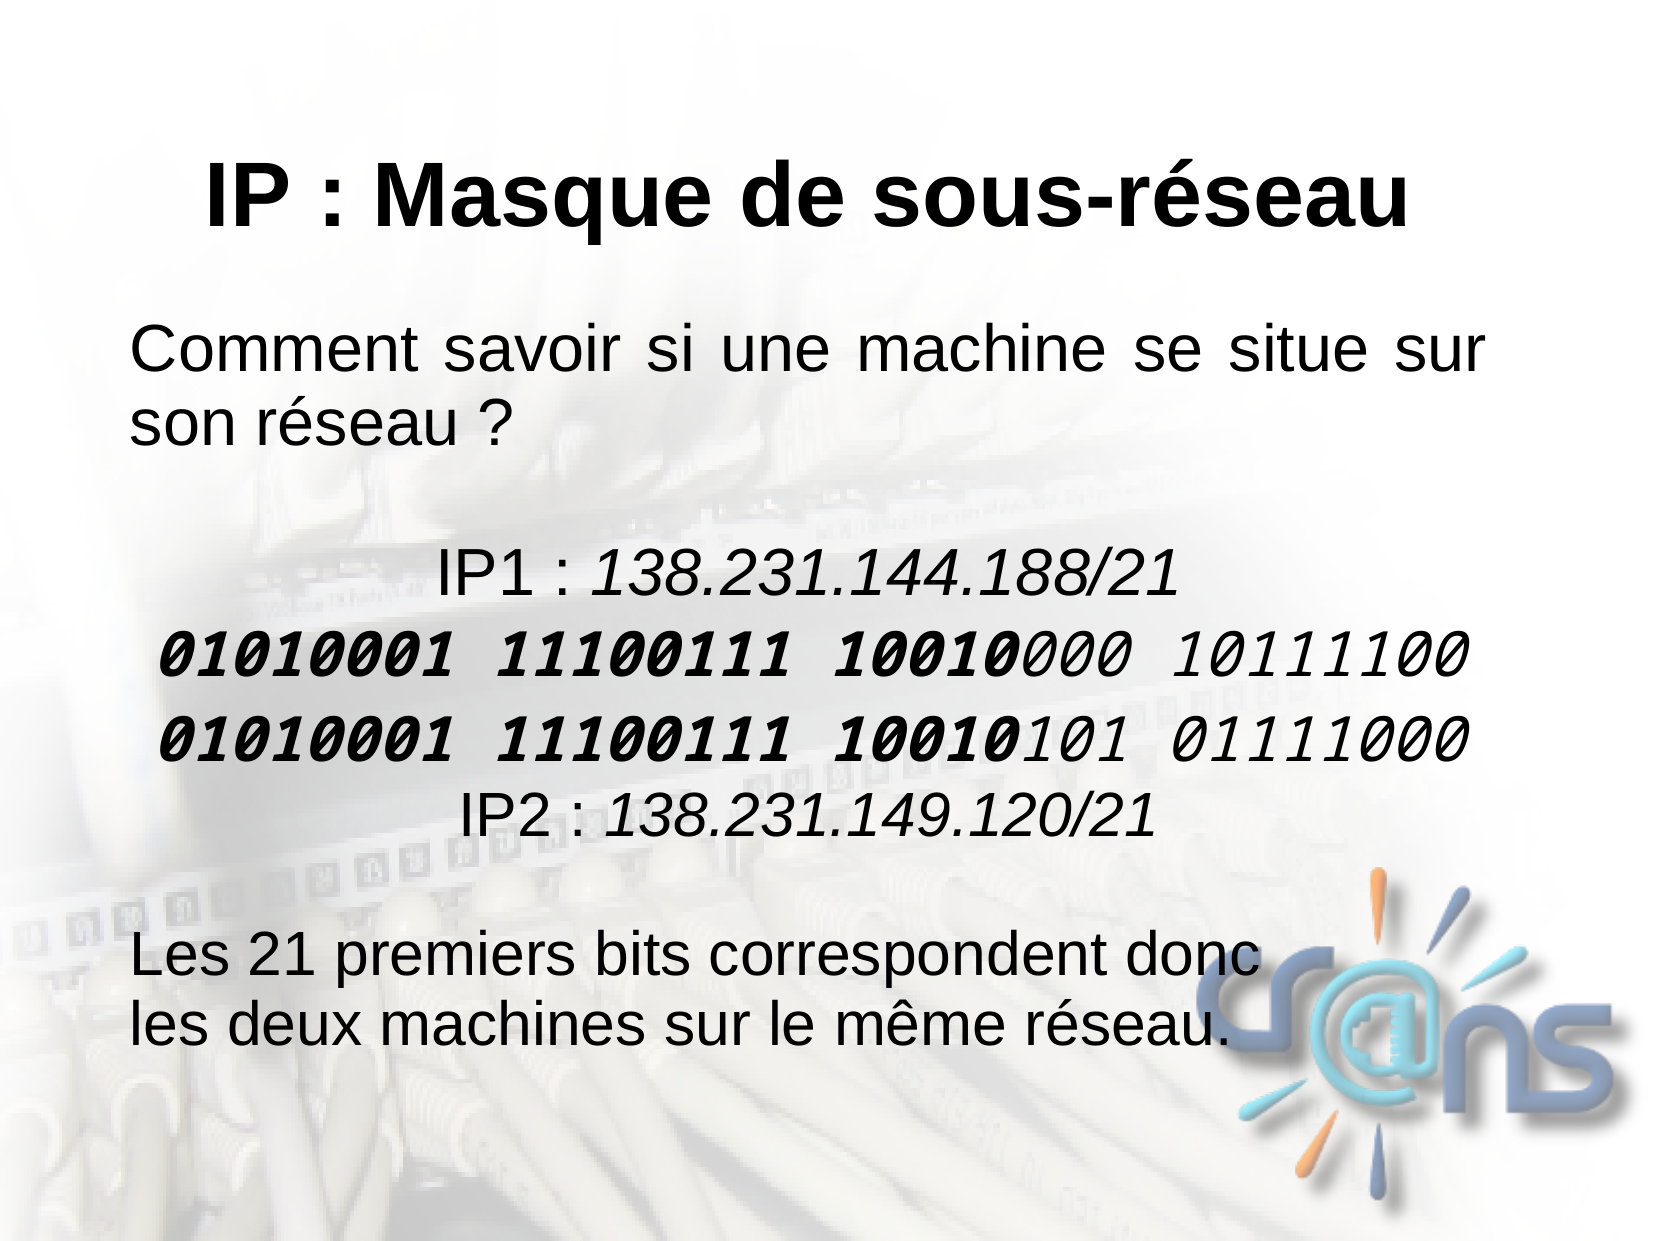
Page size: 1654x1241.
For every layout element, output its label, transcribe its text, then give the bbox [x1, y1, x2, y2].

subtitle Comment savoir si une machine se situe sur son réseau ? IP1 : 138.231.144.188/21 01010001 11100111 10010000 10111100 01010001 11100111 10010101 01111000 IP2 : 138.231.149.120/21 Les 21 premiers bits correspondent donc les deux machines sur le même réseau. [129, 323, 1489, 1046]
title IP : Masque de sous-réseau [82, 90, 1536, 298]
picture [0, 0, 1654, 1241]
